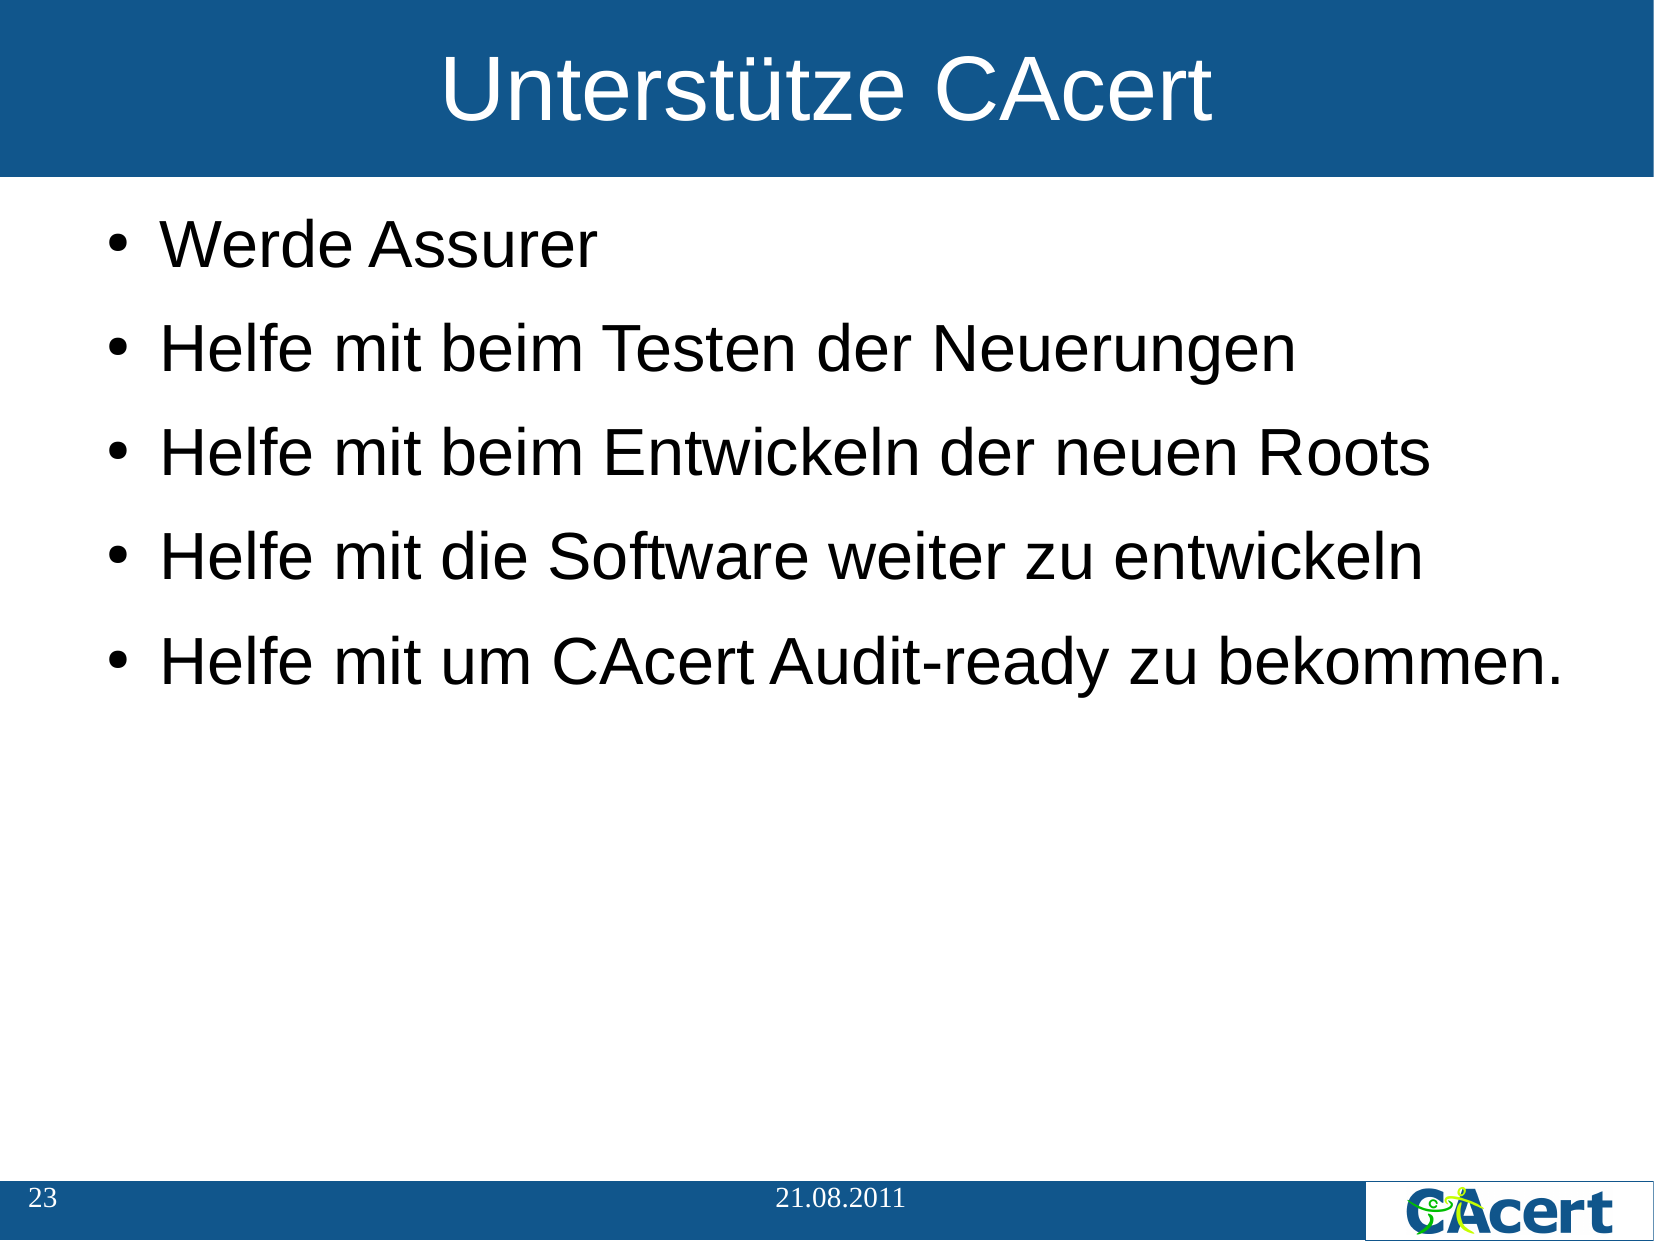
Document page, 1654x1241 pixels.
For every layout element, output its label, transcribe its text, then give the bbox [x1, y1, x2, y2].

picture [1406, 1186, 1613, 1235]
list Werde Assurer Helfe mit beim Testen der Neuerungen Helfe mit beim Entwickeln der neuen Roots Helfe mit die Software weiter zu entwickeln Helfe mit um CAcert Audit-ready zu bekommen. [88, 206, 1577, 1152]
title Unterstütze CAcert [82, 0, 1571, 178]
